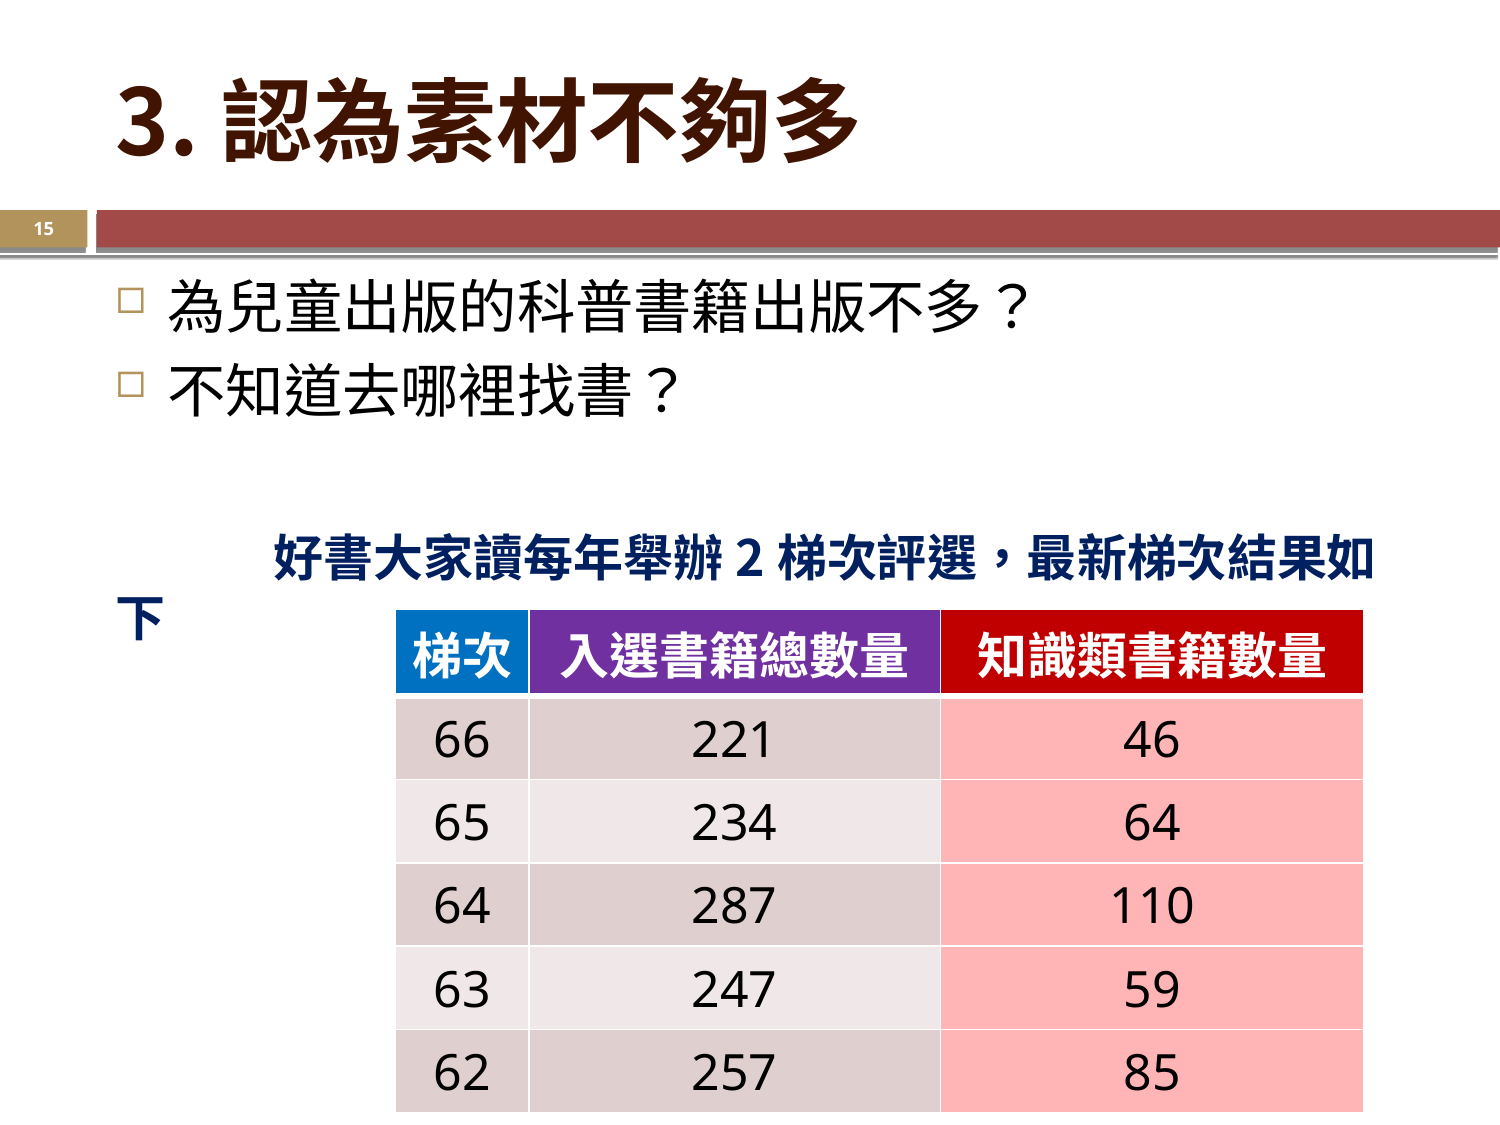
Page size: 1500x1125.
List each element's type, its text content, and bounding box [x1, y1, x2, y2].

table_cell 287 [530, 864, 940, 945]
table_cell 85 [941, 1030, 1363, 1112]
table_cell 234 [530, 780, 940, 862]
slide_number <編號> [0, 208, 88, 249]
table_header 入選書籍總數量 [530, 610, 940, 693]
title 3.認為素材不夠多 [100, 37, 1438, 200]
list 為兒童出版的科普書籍出版不多？ 不知道去哪裡找書？ 好書大家讀每年舉辦2梯次評選，最新梯次結果如下 [100, 262, 1438, 1000]
table_cell 46 [941, 699, 1363, 779]
table_cell 64 [396, 864, 528, 945]
table_cell 65 [396, 780, 528, 862]
table_cell 64 [941, 780, 1363, 862]
table_cell 221 [530, 699, 940, 779]
table_header 梯次 [396, 610, 528, 693]
table_cell 62 [396, 1030, 528, 1112]
table_cell 63 [396, 947, 528, 1029]
table_header 知識類書籍數量 [941, 610, 1363, 693]
table_cell 59 [941, 947, 1363, 1029]
table_cell 247 [530, 947, 940, 1029]
table_cell 110 [941, 864, 1363, 945]
table_cell 66 [396, 699, 528, 779]
table_cell 257 [530, 1030, 940, 1112]
